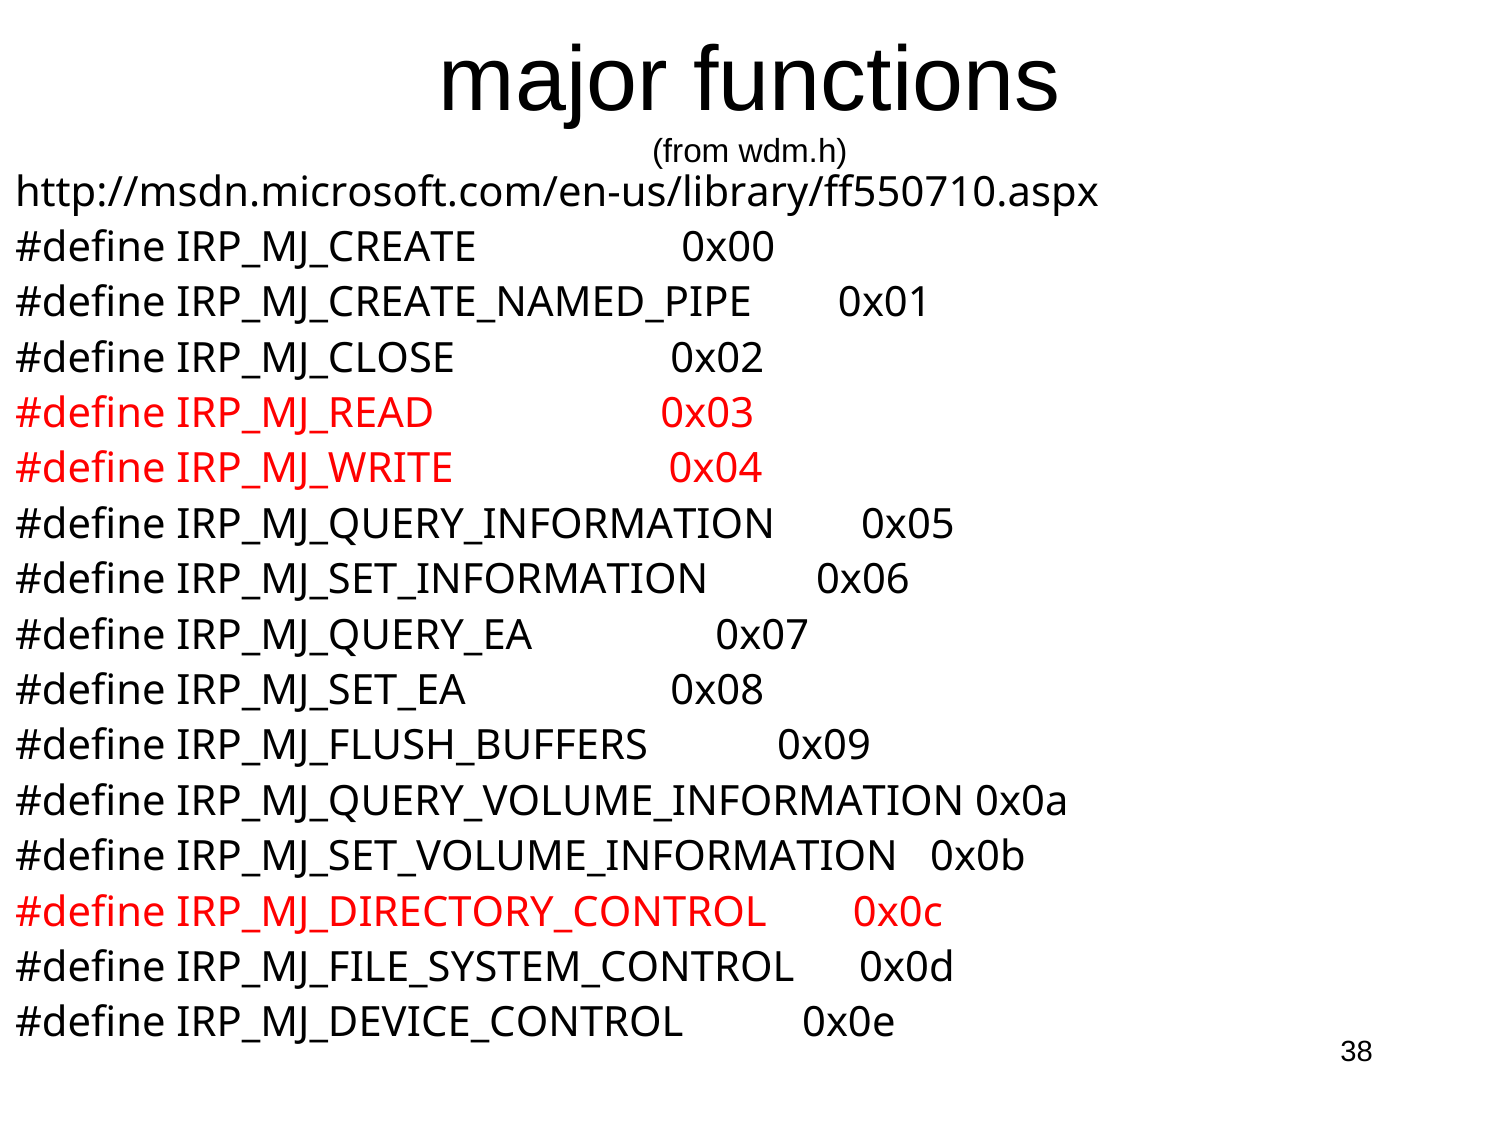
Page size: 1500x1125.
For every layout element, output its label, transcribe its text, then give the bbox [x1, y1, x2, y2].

text_box <number> [1074, 1025, 1388, 1101]
title major functions (from wdm.h) [0, 0, 1500, 162]
list http://msdn.microsoft.com/en-us/library/ff550710.aspx #define IRP_MJ_CREATE 0x00 #define IRP_MJ_CREATE_NAMED_PIPE 0x01 #define IRP_MJ_CLOSE 0x02 #define IRP_MJ_READ 0x03 #define IRP_MJ_WRITE 0x04 #define IRP_MJ_QUERY_INFORMATION 0x05 #define IRP_MJ_SET_INFORMATION 0x06 #define IRP_MJ_QUERY_EA 0x07 #define IRP_MJ_SET_EA 0x08 #define IRP_MJ_FLUSH_BUFFERS 0x09 #define IRP_MJ_QUERY_VOLUME_INFORMATION 0x0a #define IRP_MJ_SET_VOLUME_INFORMATION 0x0b #define IRP_MJ_DIRECTORY_CONTROL 0x0c #define IRP_MJ_FILE_SYSTEM_CONTROL 0x0d #define IRP_MJ_DEVICE_CONTROL 0x0e [0, 162, 1500, 1125]
